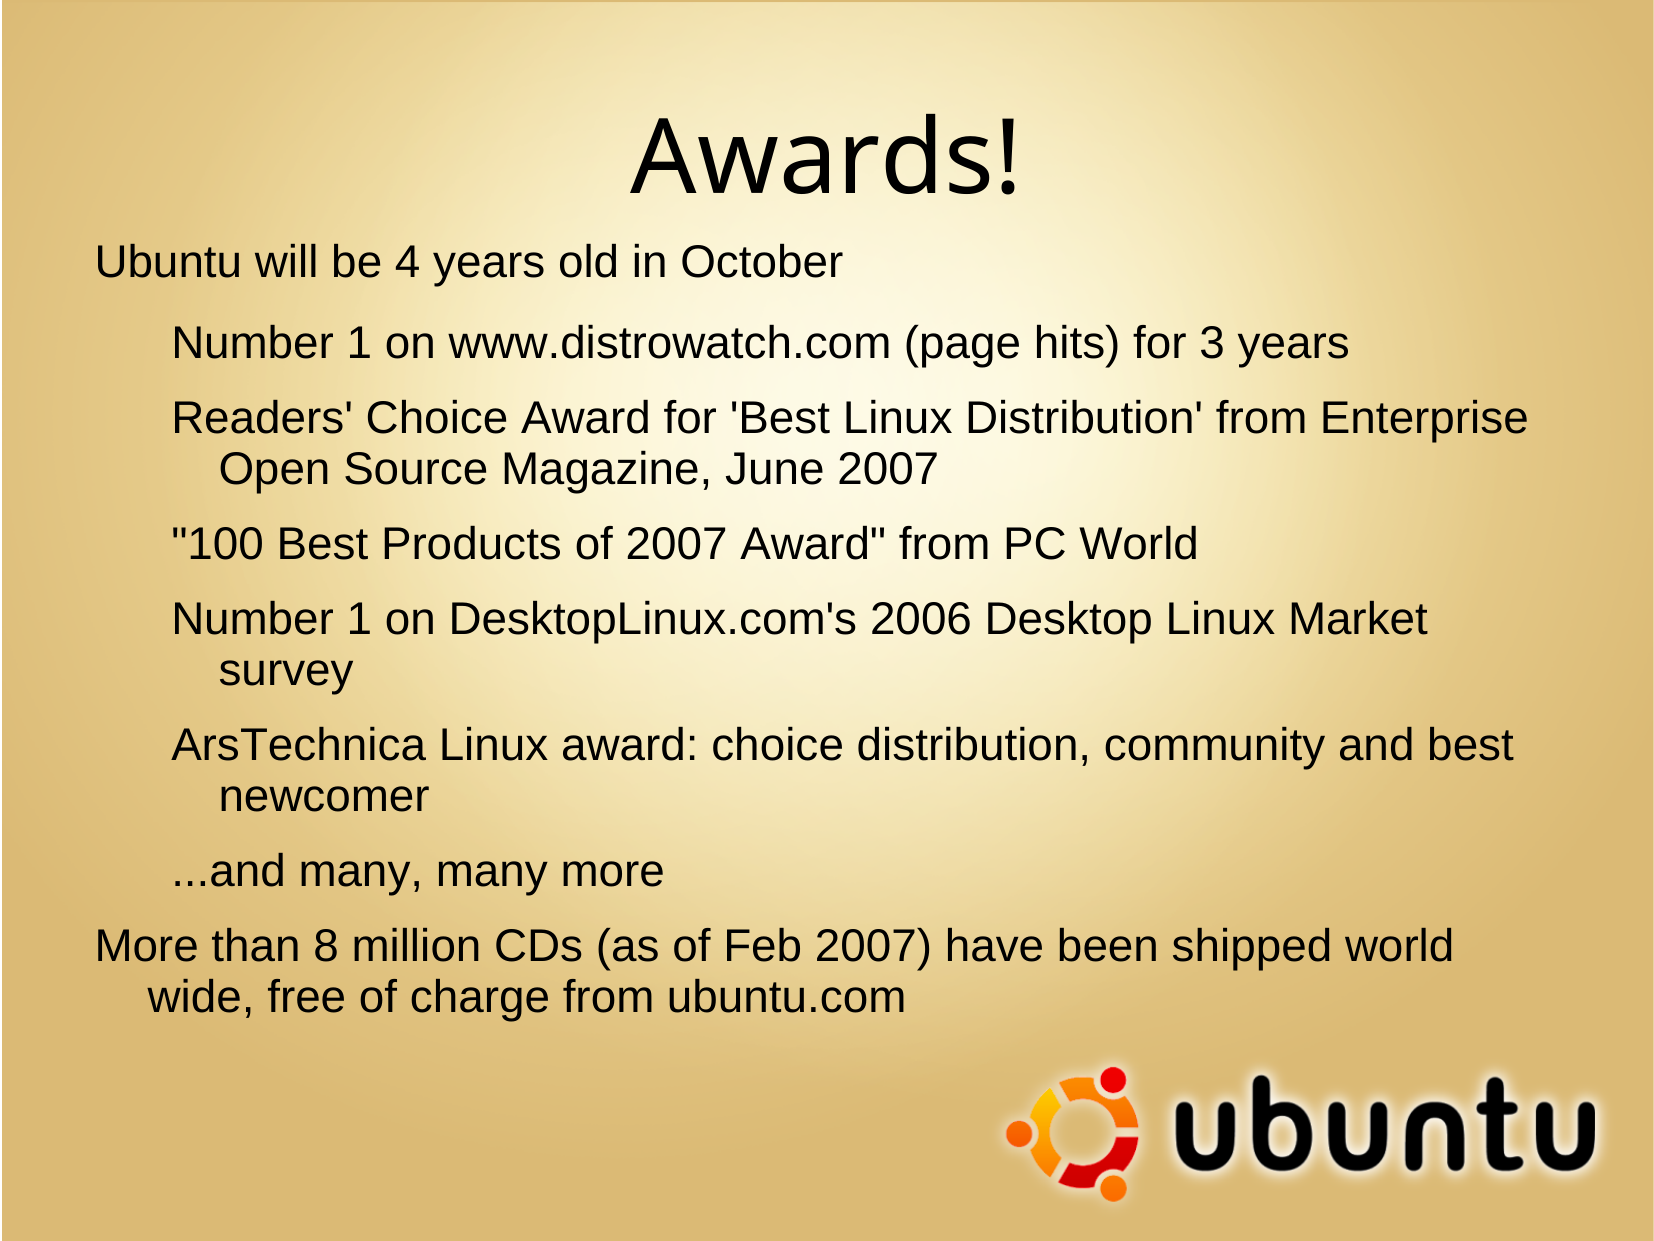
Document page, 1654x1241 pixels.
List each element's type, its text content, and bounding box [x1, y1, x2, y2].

list Ubuntu will be 4 years old in October Number 1 on www.distrowatch.com (page hits) for 3 years Readers' Choice Award for 'Best Linux Distribution' from Enterprise Open Source Magazine, June 2007 "100 Best Products of 2007 Award" from PC World Number 1 on DesktopLinux.com's 2006 Desktop Linux Market survey ArsTechnica Linux award: choice distribution, community and best newcomer ...and many, many more More than 8 million CDs (as of Feb 2007) have been shipped world wide, free of charge from ubuntu.com [76, 236, 1565, 1093]
title Awards! [82, 49, 1571, 257]
picture [2, 0, 1654, 1241]
